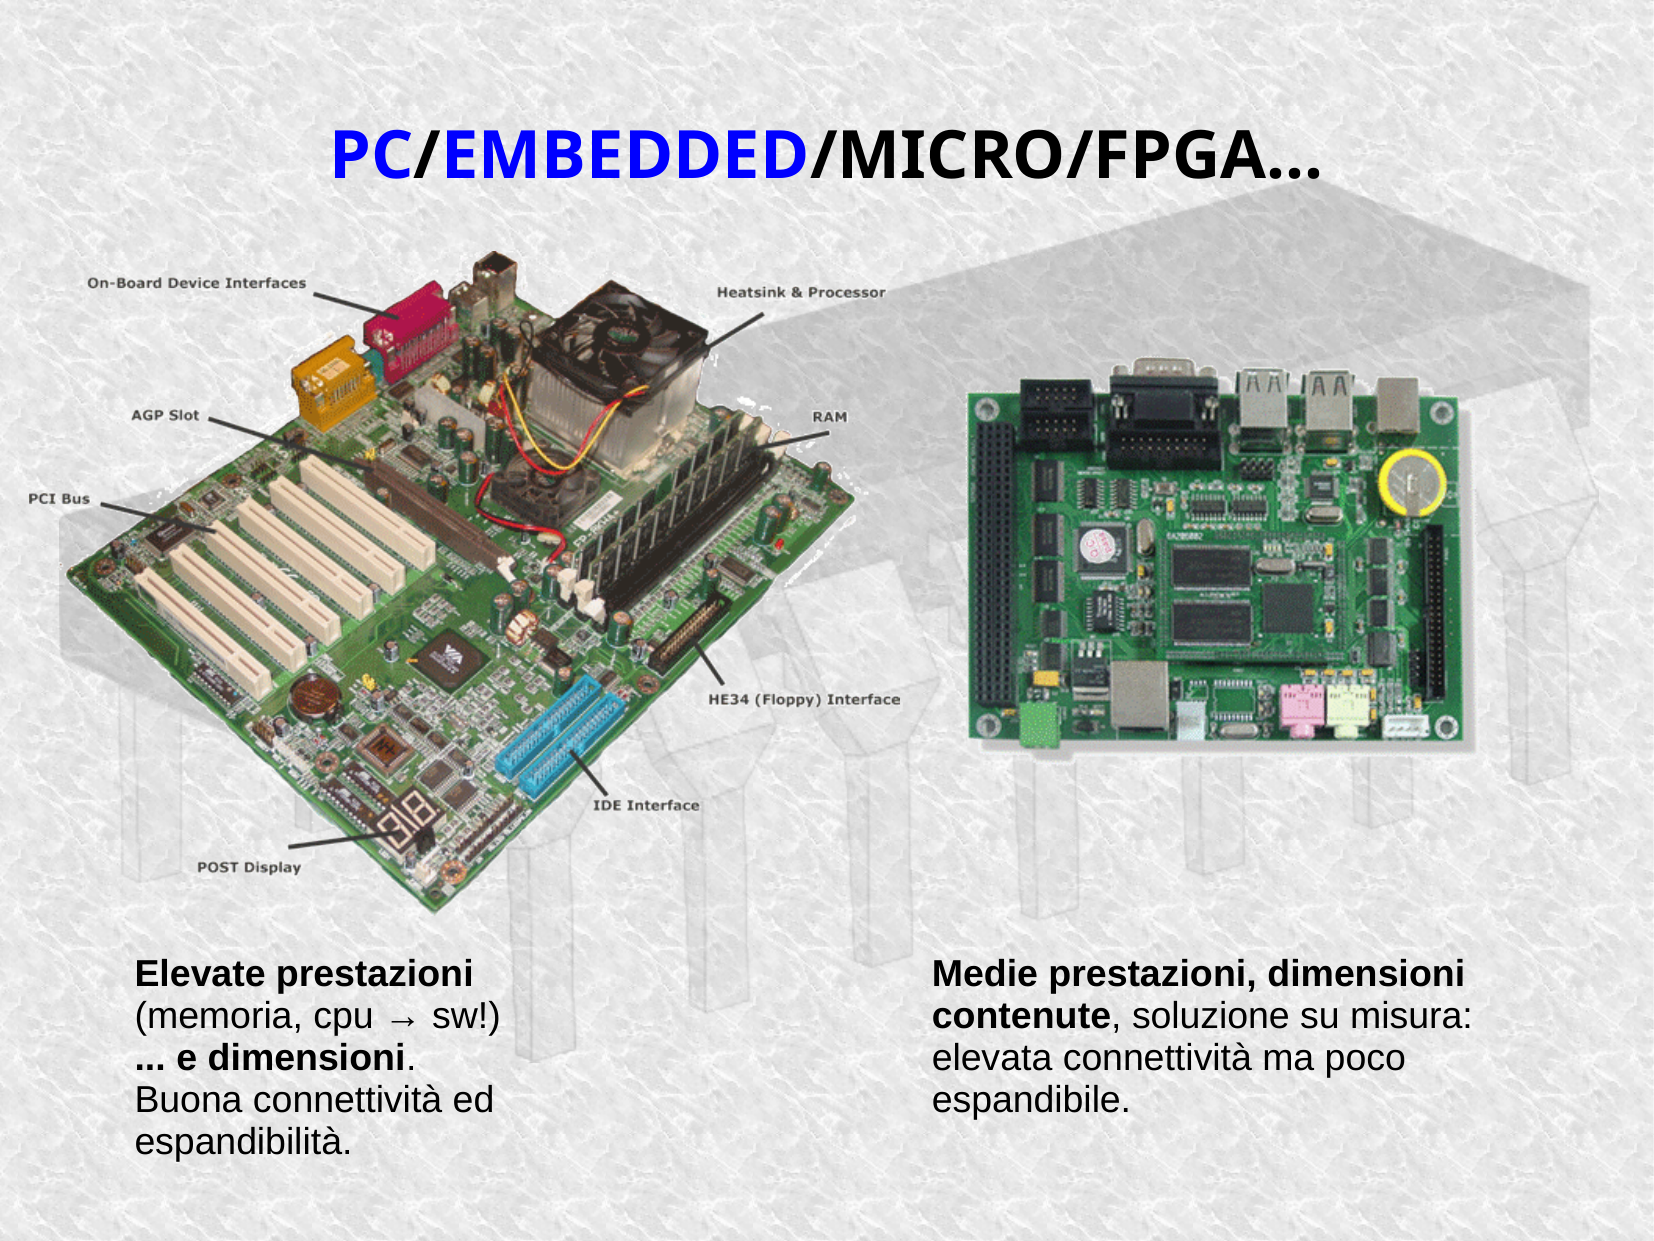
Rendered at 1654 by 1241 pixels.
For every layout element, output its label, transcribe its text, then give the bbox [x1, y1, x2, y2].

text_box Medie prestazioni, dimensioni contenute, soluzione su misura: elevata connettività ma poco espandibile. [915, 944, 1595, 1152]
title PC/EMBEDDED/MICRO/FPGA... [82, 56, 1571, 250]
picture [0, 0, 1654, 1241]
text_box Elevate prestazioni (memoria, cpu → sw!) ... e dimensioni. Buona connettività ed espandibilità. [118, 944, 621, 1170]
